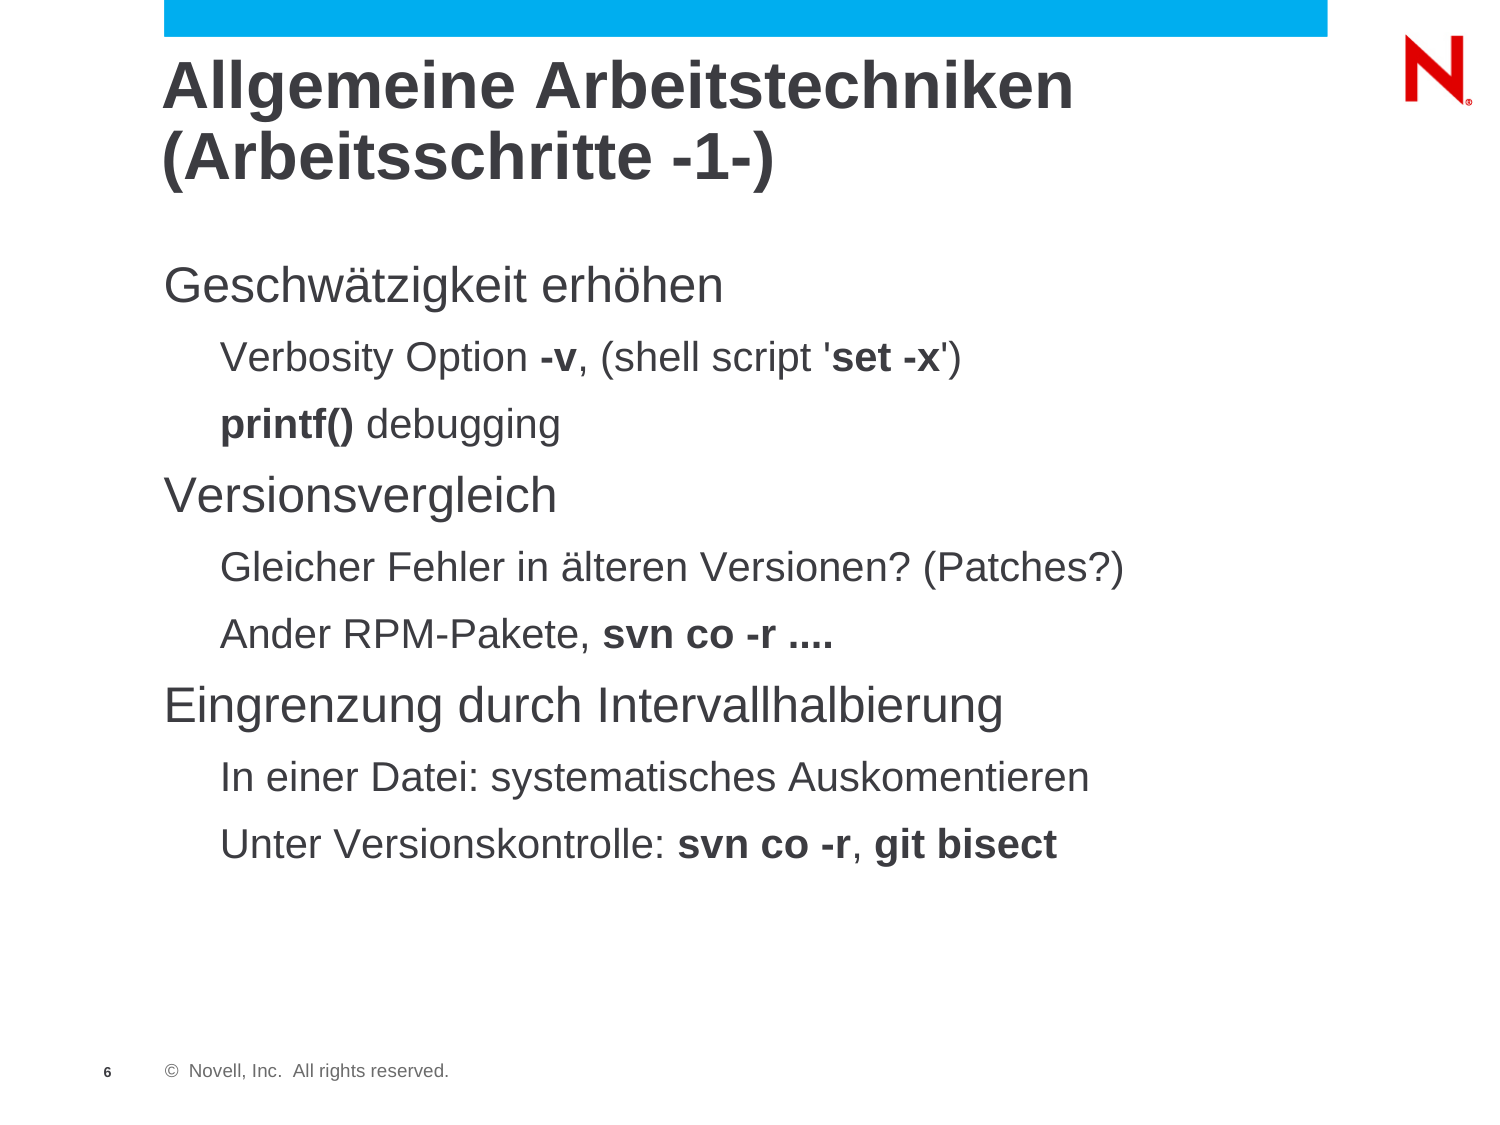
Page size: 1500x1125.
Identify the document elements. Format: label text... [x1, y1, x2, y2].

title Allgemeine Arbeitstechniken (Arbeitsschritte -1-) [161, 41, 1383, 205]
picture [1403, 32, 1473, 107]
list Geschwätzigkeit erhöhen Verbosity Option -v, (shell script 'set -x') printf() debugging Versionsvergleich Gleicher Fehler in älteren Versionen? (Patches?) Ander RPM-Pakete, svn co -r .... Eingrenzung durch Intervallhalbierung In einer Datei: systematisches Auskomentieren Unter Versionskontrolle: svn co -r, git bisect [163, 254, 1404, 986]
